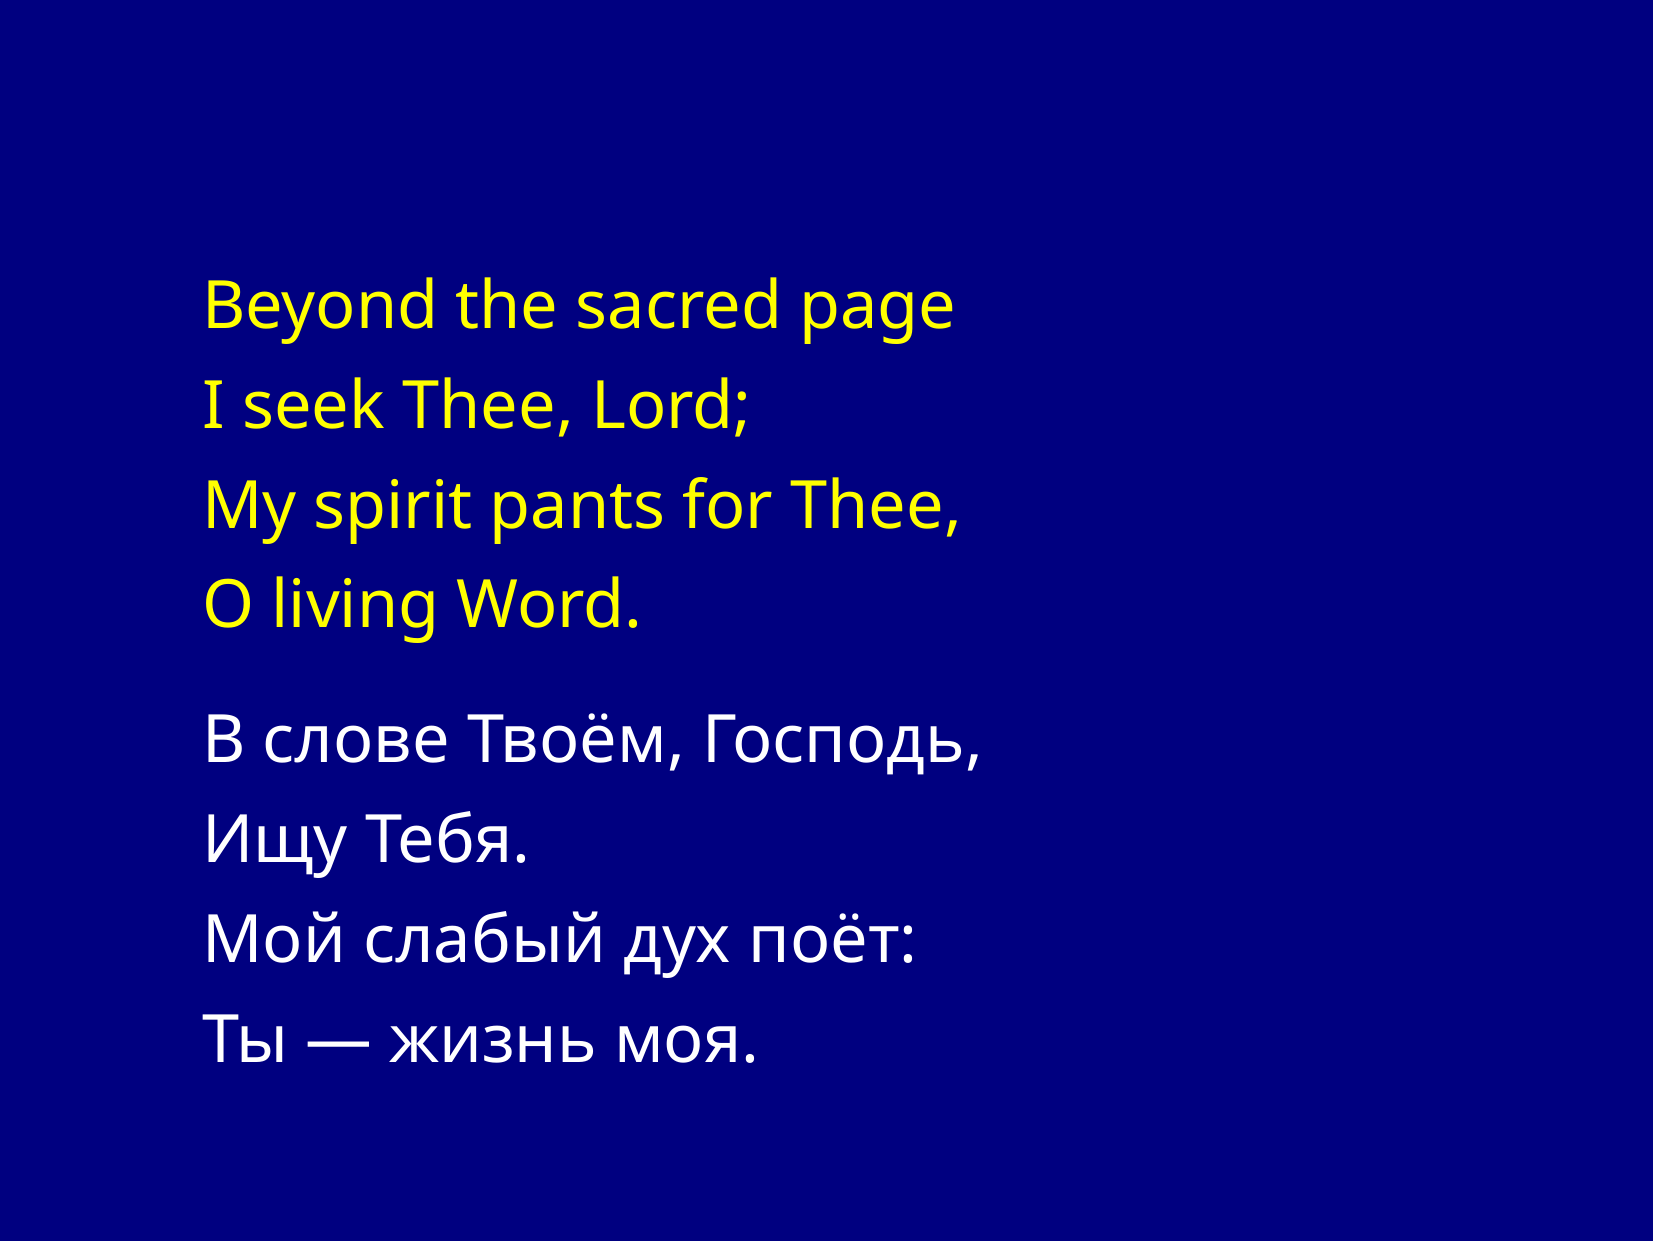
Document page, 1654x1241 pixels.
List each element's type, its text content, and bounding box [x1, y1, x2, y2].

text_box В слове Твоём, Господь, Ищу Тебя. Мой слабый дух поёт: Ты — жизнь моя. [75, 675, 1576, 1163]
text_box Beyond the sacred page I seek Thee, Lord; My spirit pants for Thee, O living Word. [75, 150, 1576, 638]
